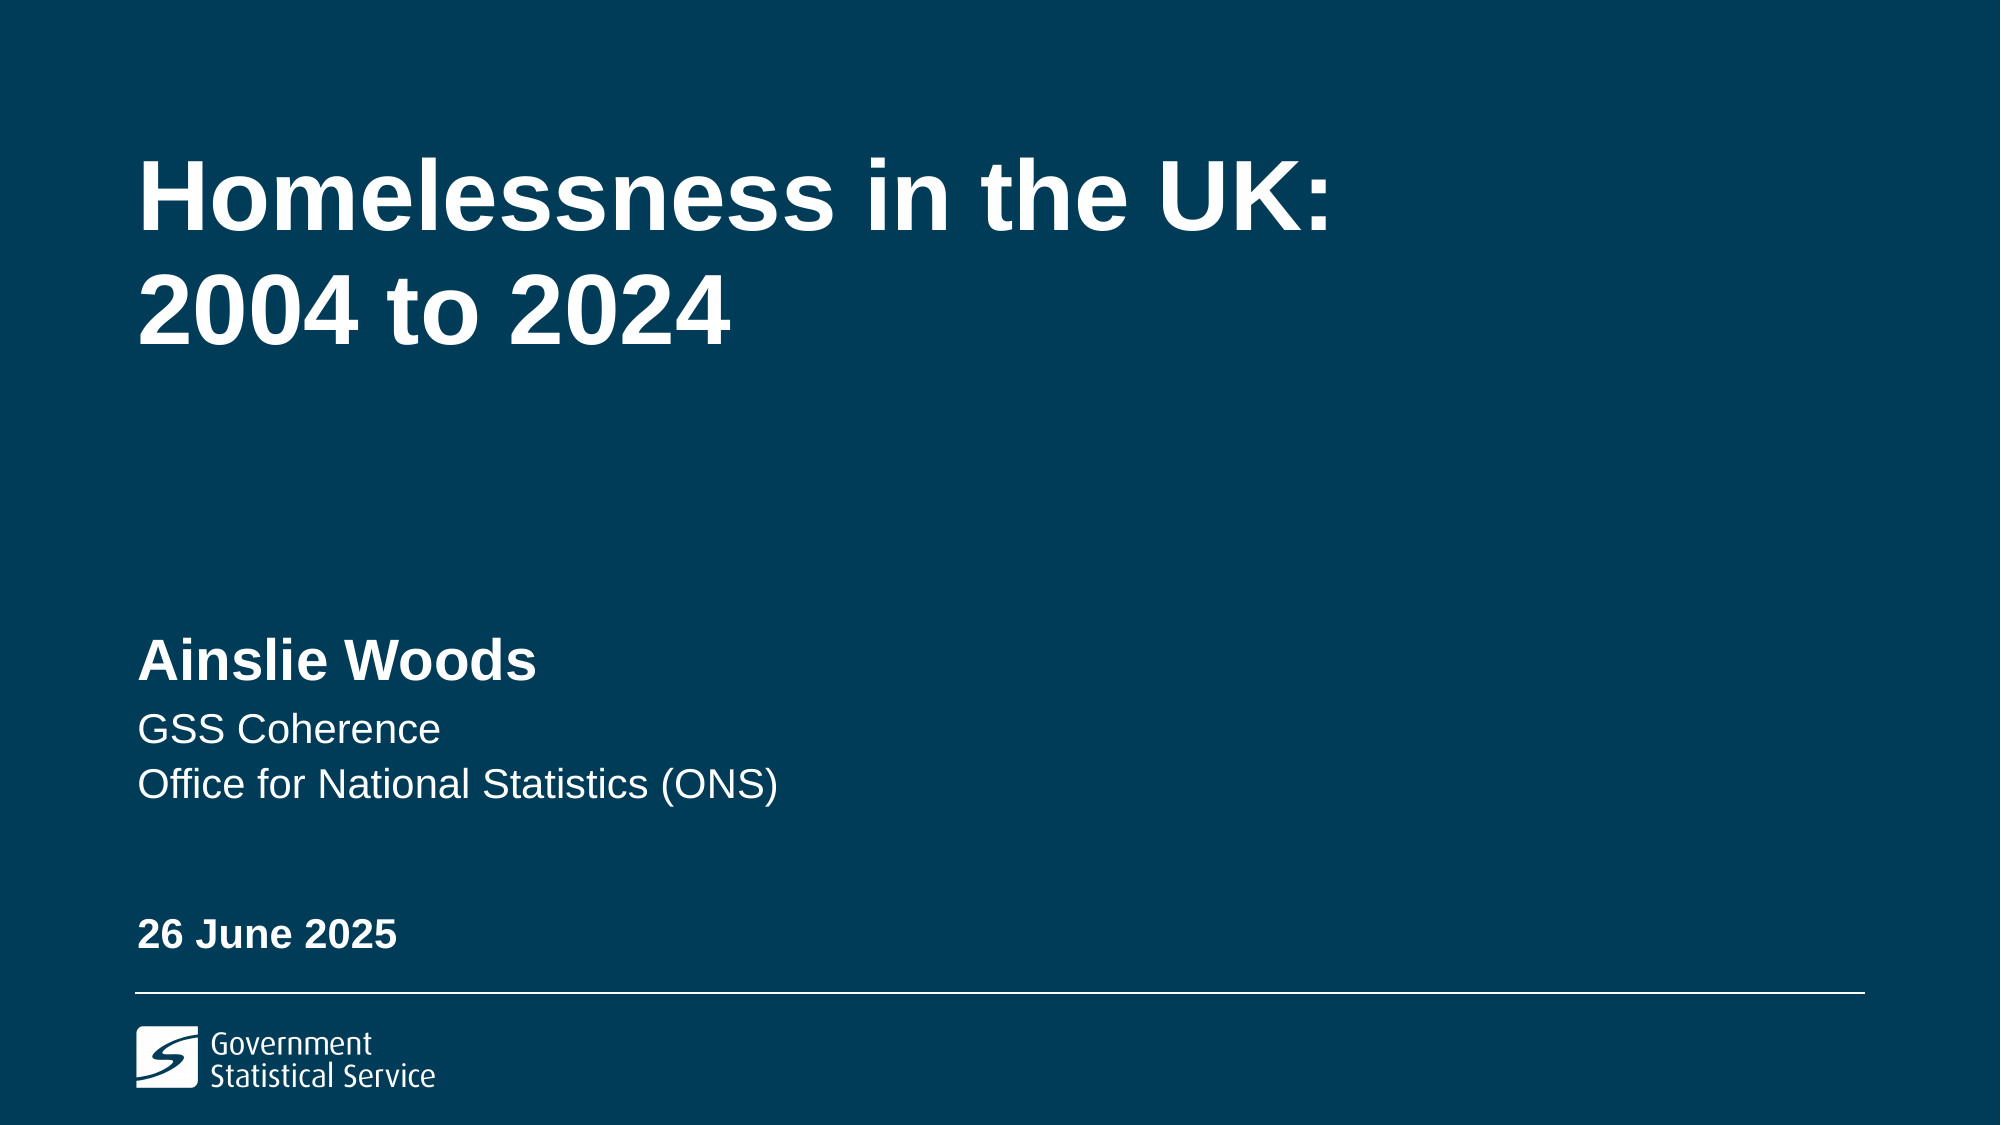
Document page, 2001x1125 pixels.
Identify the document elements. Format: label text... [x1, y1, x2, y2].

list GSS Coherence Office for National Statistics (ONS) [137, 697, 1103, 804]
text_box 26 June 2025 [137, 899, 588, 960]
title Homelessness in the UK: 2004 to 2024 [137, 139, 1349, 586]
list Ainslie Woods [137, 619, 1103, 692]
